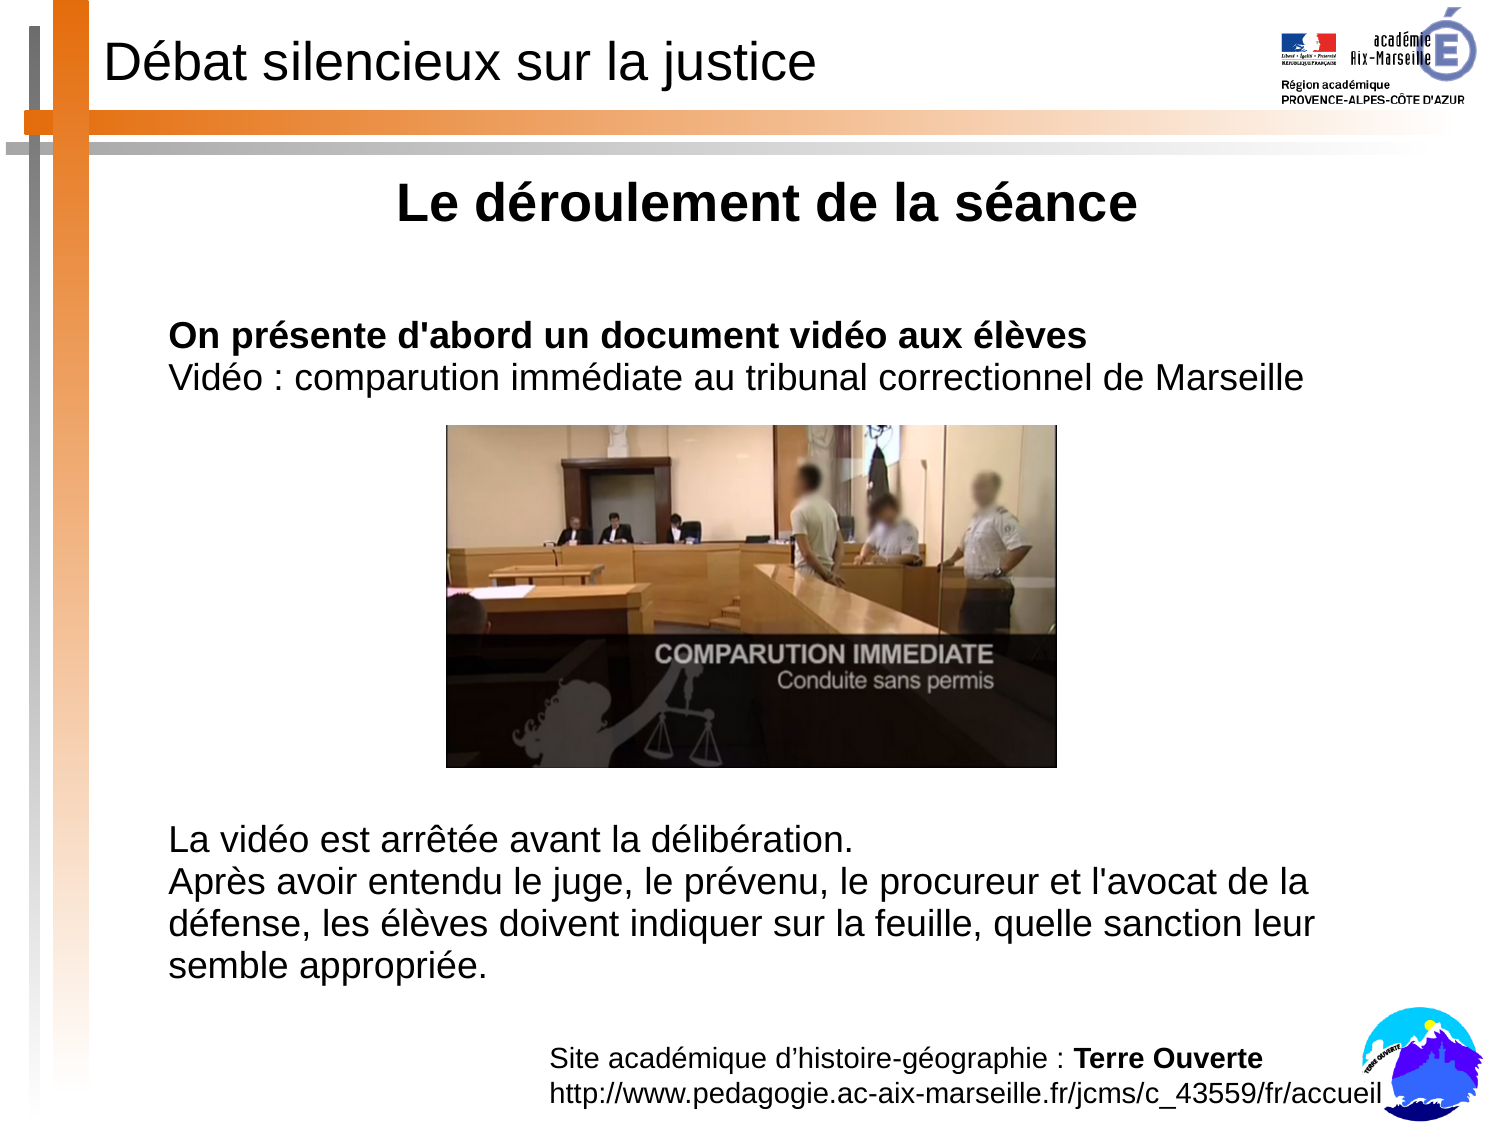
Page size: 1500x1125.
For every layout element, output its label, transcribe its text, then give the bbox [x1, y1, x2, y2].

picture [446, 425, 1057, 768]
text_box Débat silencieux sur la justice [88, 23, 1182, 99]
text_box [5, 0, 1454, 1121]
text_box Site académique d’histoire-géographie : Terre Ouverte http://www.pedagogie.ac-aix-marseille.fr/jcms/c_43559/fr/accueil [534, 1080, 1399, 1117]
picture [1360, 1006, 1484, 1122]
text_box Le déroulement de la séance [165, 165, 1371, 243]
picture [1269, 0, 1484, 114]
text_box On présente d'abord un document vidéo aux élèves Vidéo : comparution immédiate au tribunal correctionnel de Marseille La vidéo est arrêtée avant la délibération. Après avoir entendu le juge, le prévenu, le procureur et l'avocat de la défense, les élèves doivent indiquer sur la feuille, quelle sanction leur semble appropriée. [153, 307, 1418, 1080]
